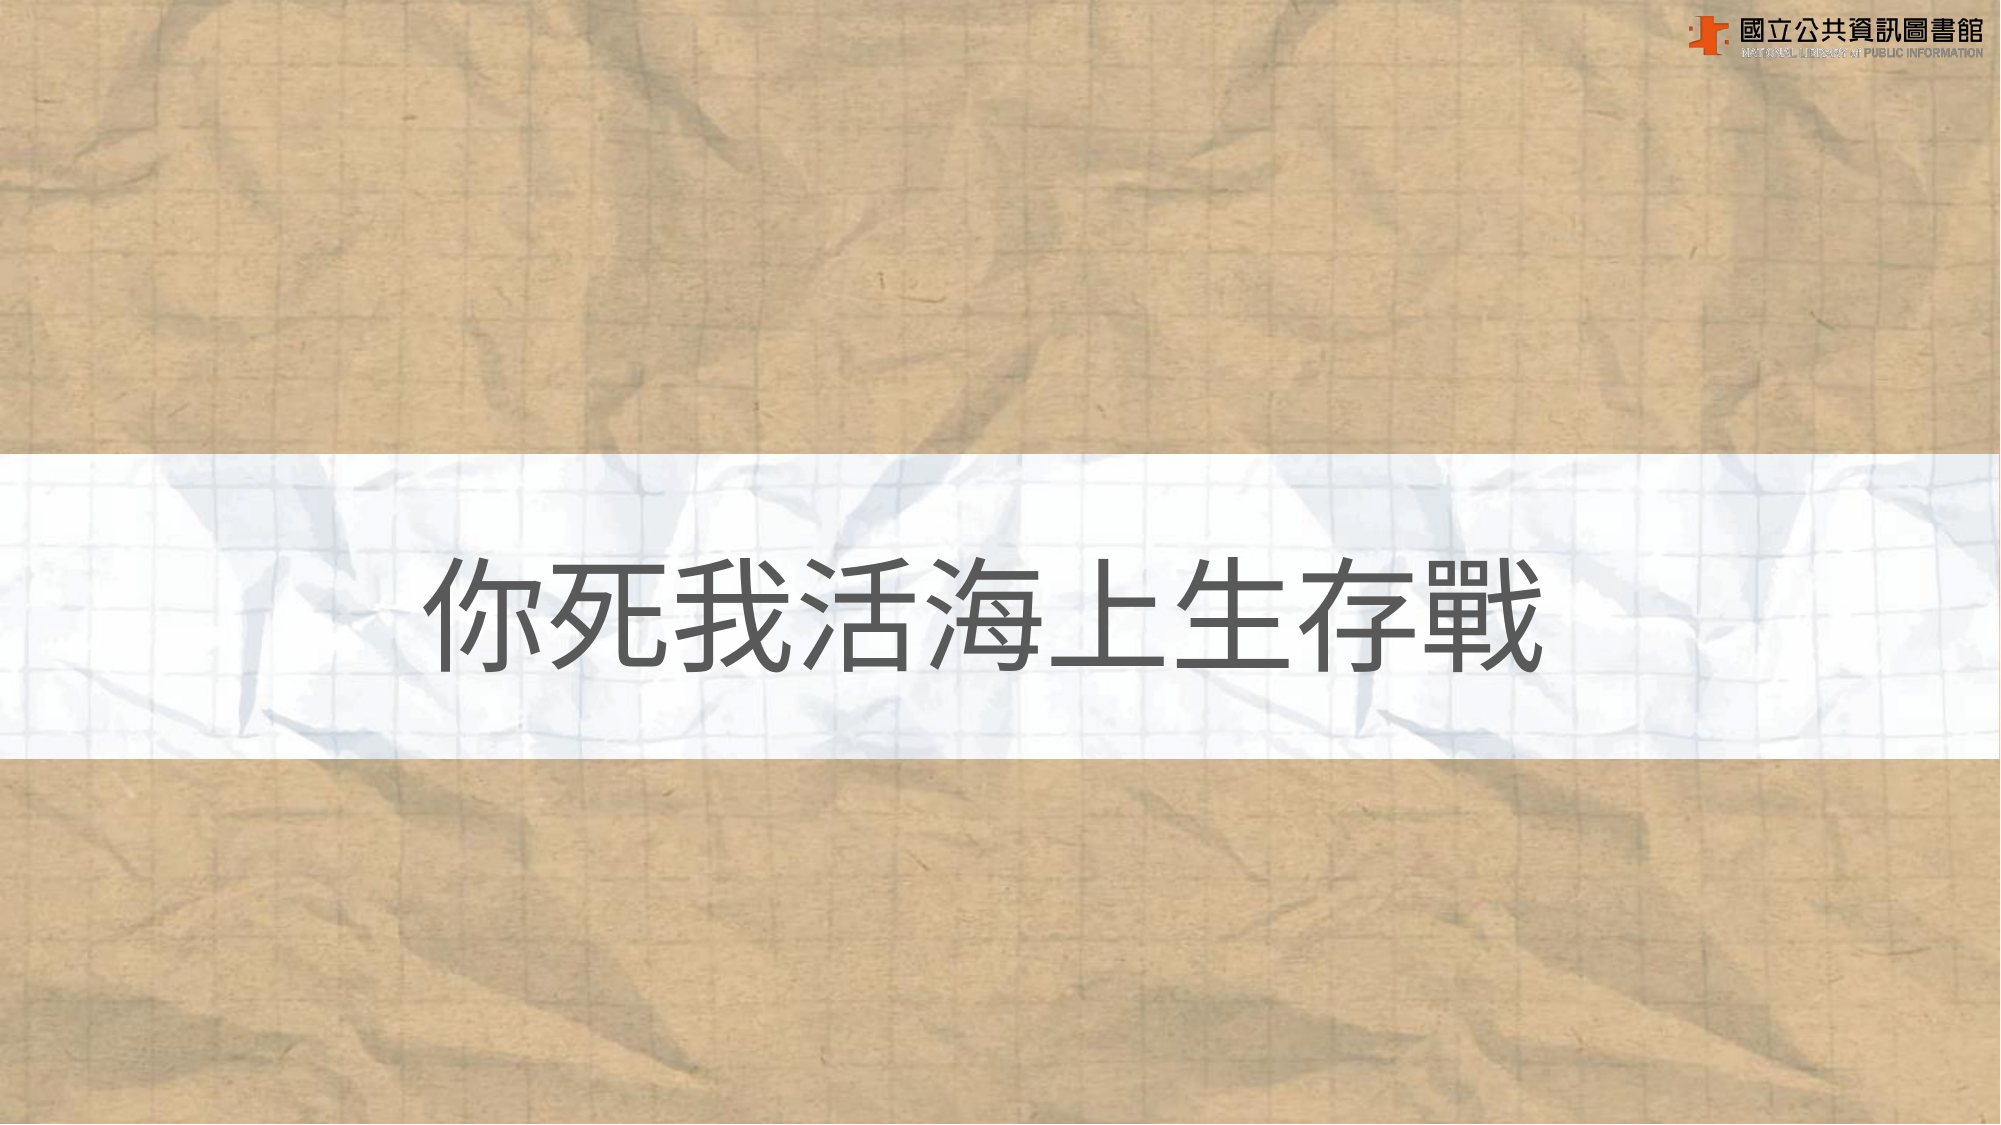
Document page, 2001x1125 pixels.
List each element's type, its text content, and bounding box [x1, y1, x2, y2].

text_box 你死我活海上生存戰 [390, 529, 1577, 697]
picture [0, 431, 2000, 795]
